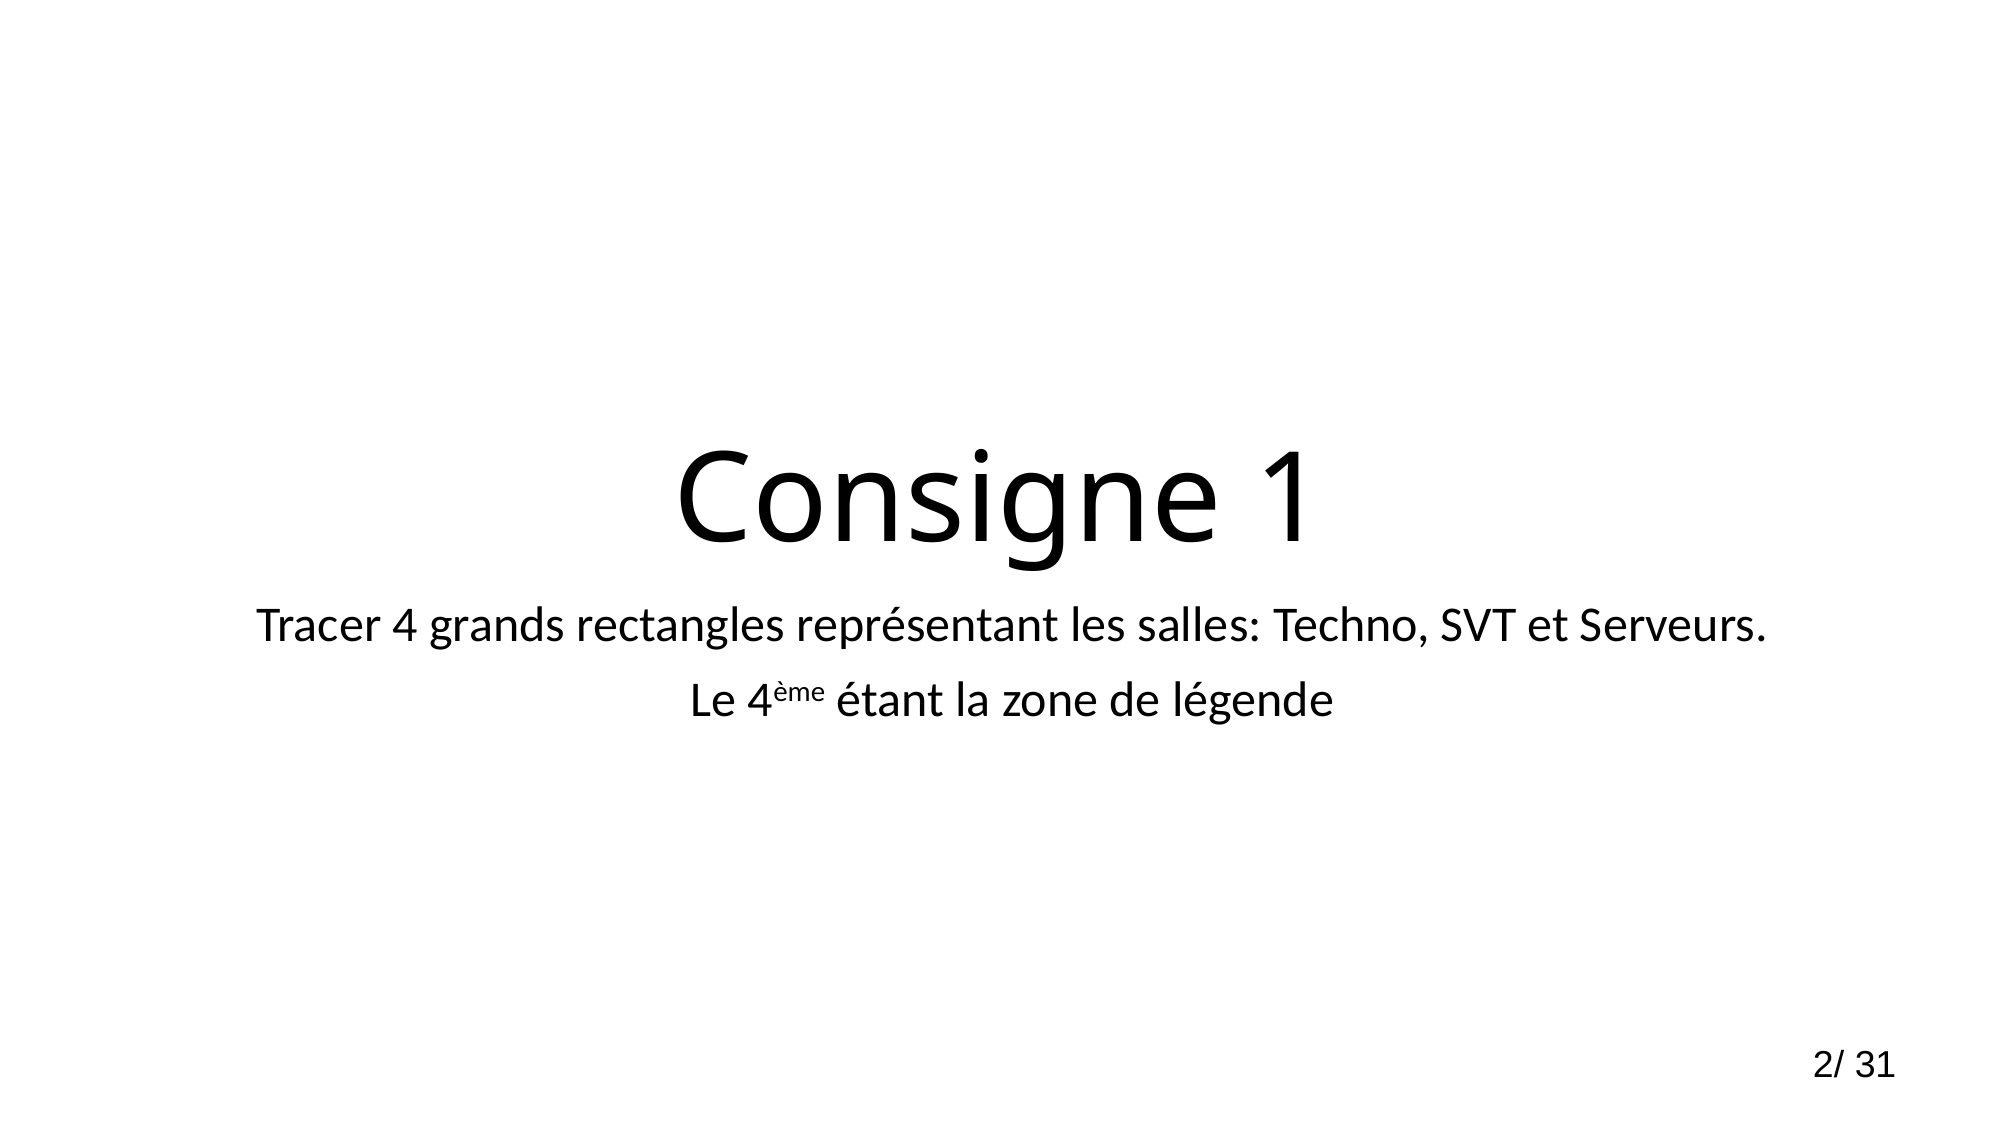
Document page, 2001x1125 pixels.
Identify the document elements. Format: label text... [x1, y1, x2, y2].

text_box 31/ 31 [1860, 1035, 1979, 1093]
subtitle Tracer 4 grands rectangles représentant les salles: Techno, SVT et Serveurs. Le 4ème étant la zone de légende [58, 590, 1967, 863]
title Consigne 1 [249, 184, 1750, 576]
